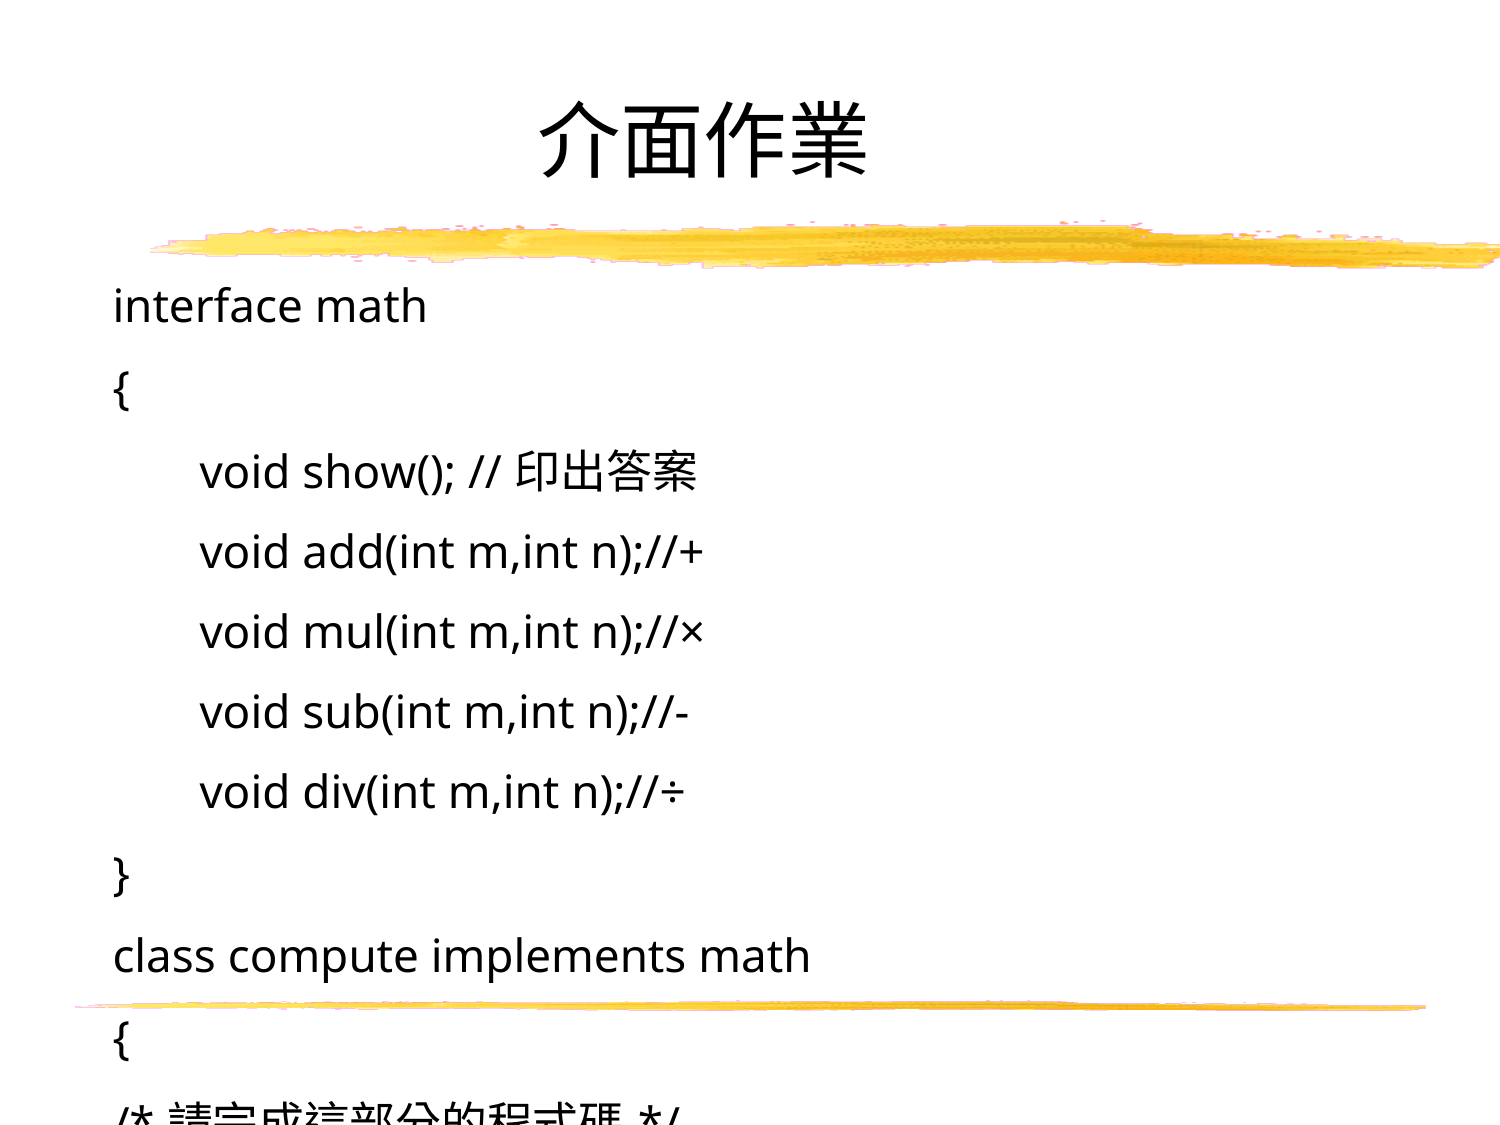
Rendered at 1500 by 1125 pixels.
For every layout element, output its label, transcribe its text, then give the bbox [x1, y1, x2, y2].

picture [150, 215, 1500, 279]
list interface math { void show(); //印出答案 void add(int m,int n);//+ void mul(int m,int n);//× void sub(int m,int n);//- void div(int m,int n);//÷ } class compute implements math { /*請完成這部分的程式碼*/ } [112, 268, 1388, 1011]
title 介面作業 [66, 35, 1342, 225]
picture [75, 999, 1426, 1013]
